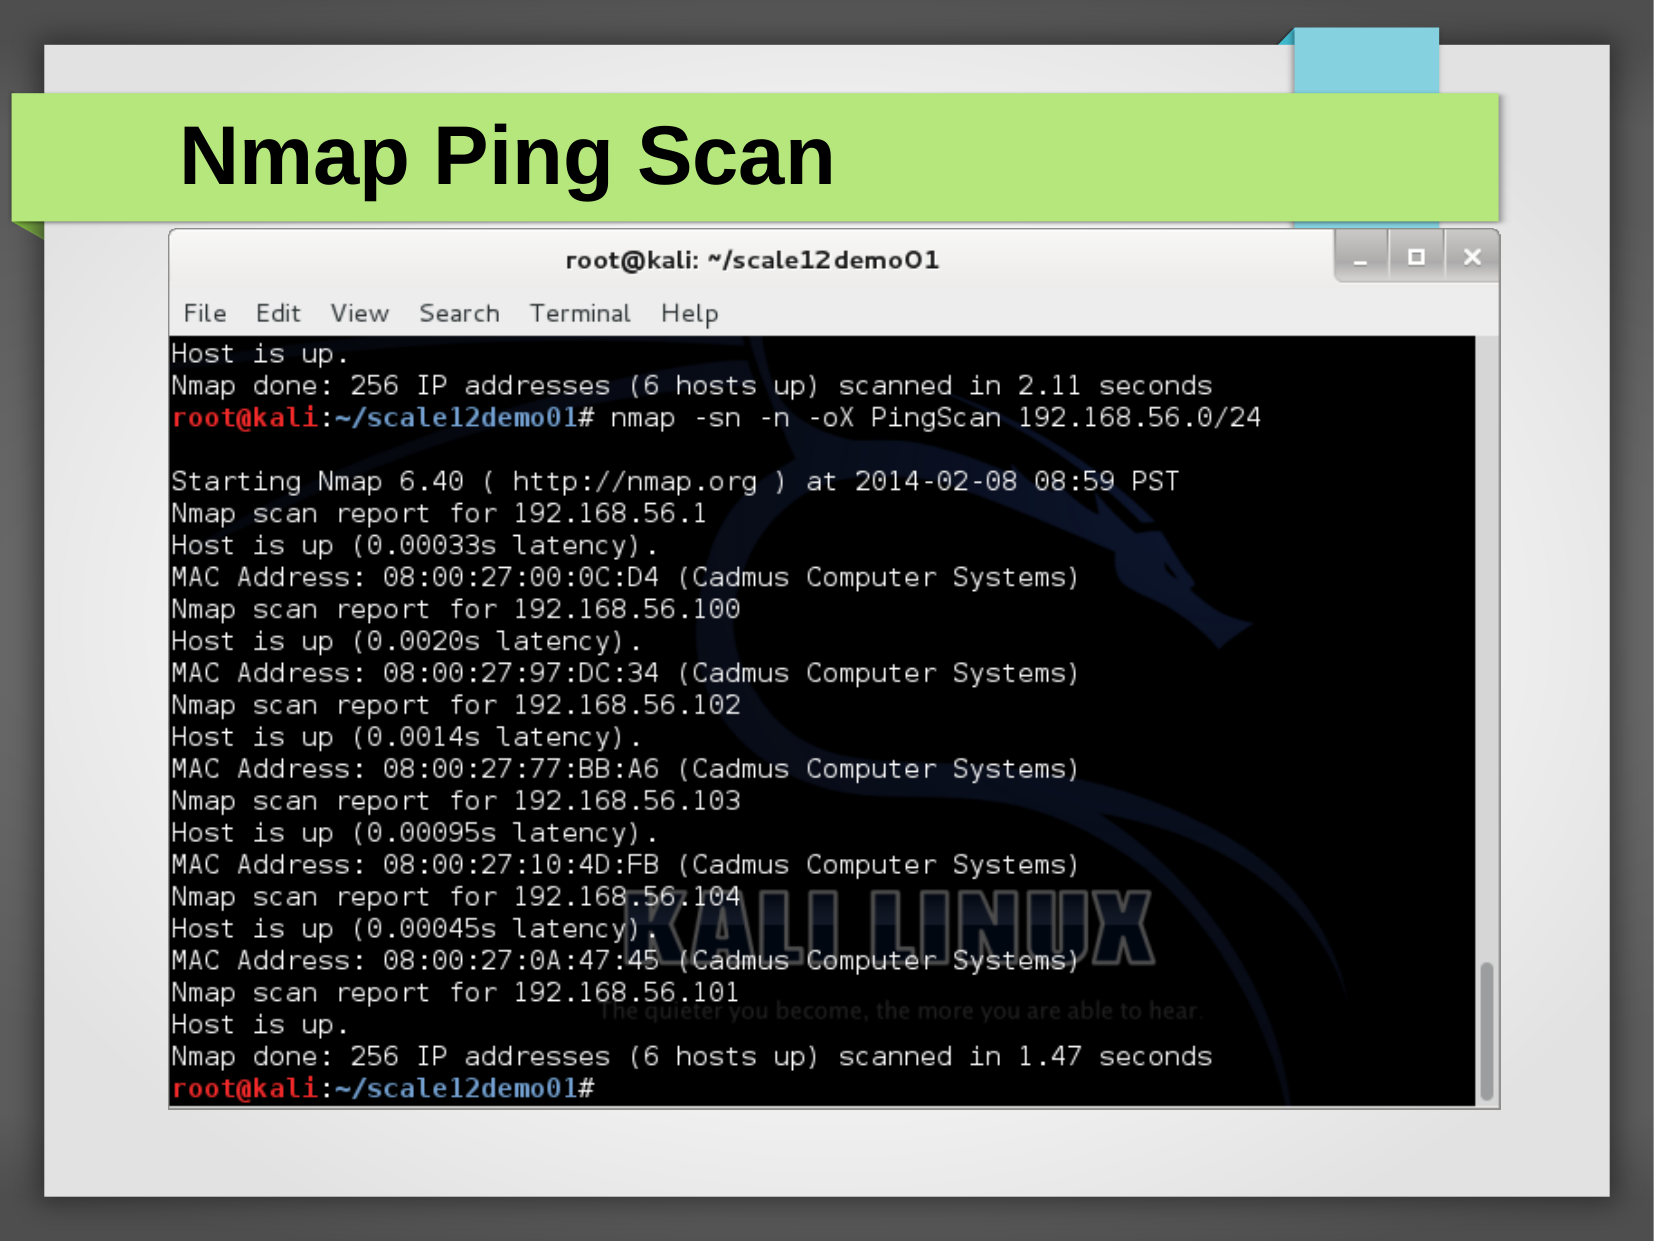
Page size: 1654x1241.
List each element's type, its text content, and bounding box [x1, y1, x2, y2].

text_box Nmap Ping Scan [165, 102, 852, 211]
picture [0, 0, 1654, 1241]
